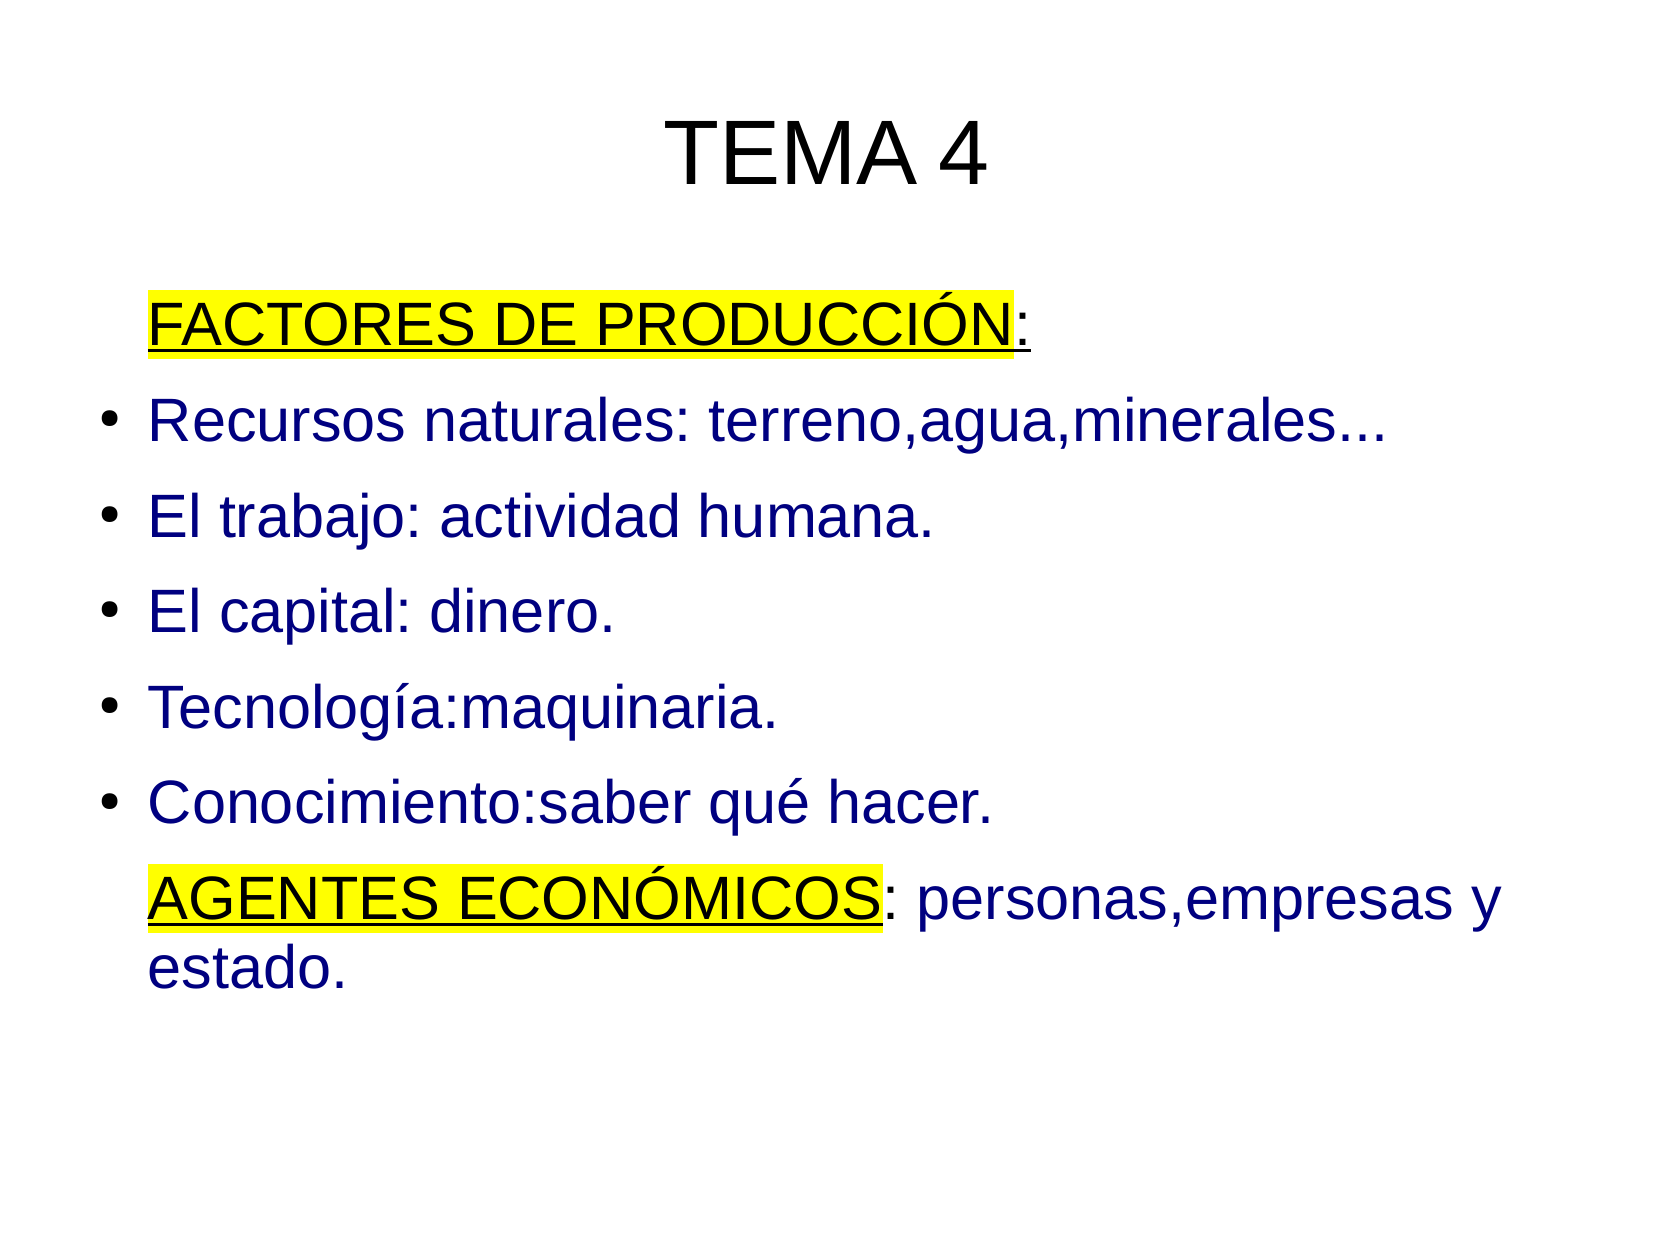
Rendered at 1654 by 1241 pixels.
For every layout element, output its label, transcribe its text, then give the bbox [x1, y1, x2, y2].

title TEMA 4 [82, 49, 1571, 257]
list FACTORES DE PRODUCCIÓN: Recursos naturales: terreno,agua,minerales... El trabajo: actividad humana. El capital: dinero. Tecnología:maquinaria. Conocimiento:saber qué hacer. AGENTES ECONÓMICOS: personas,empresas y estado. [82, 290, 1571, 1010]
